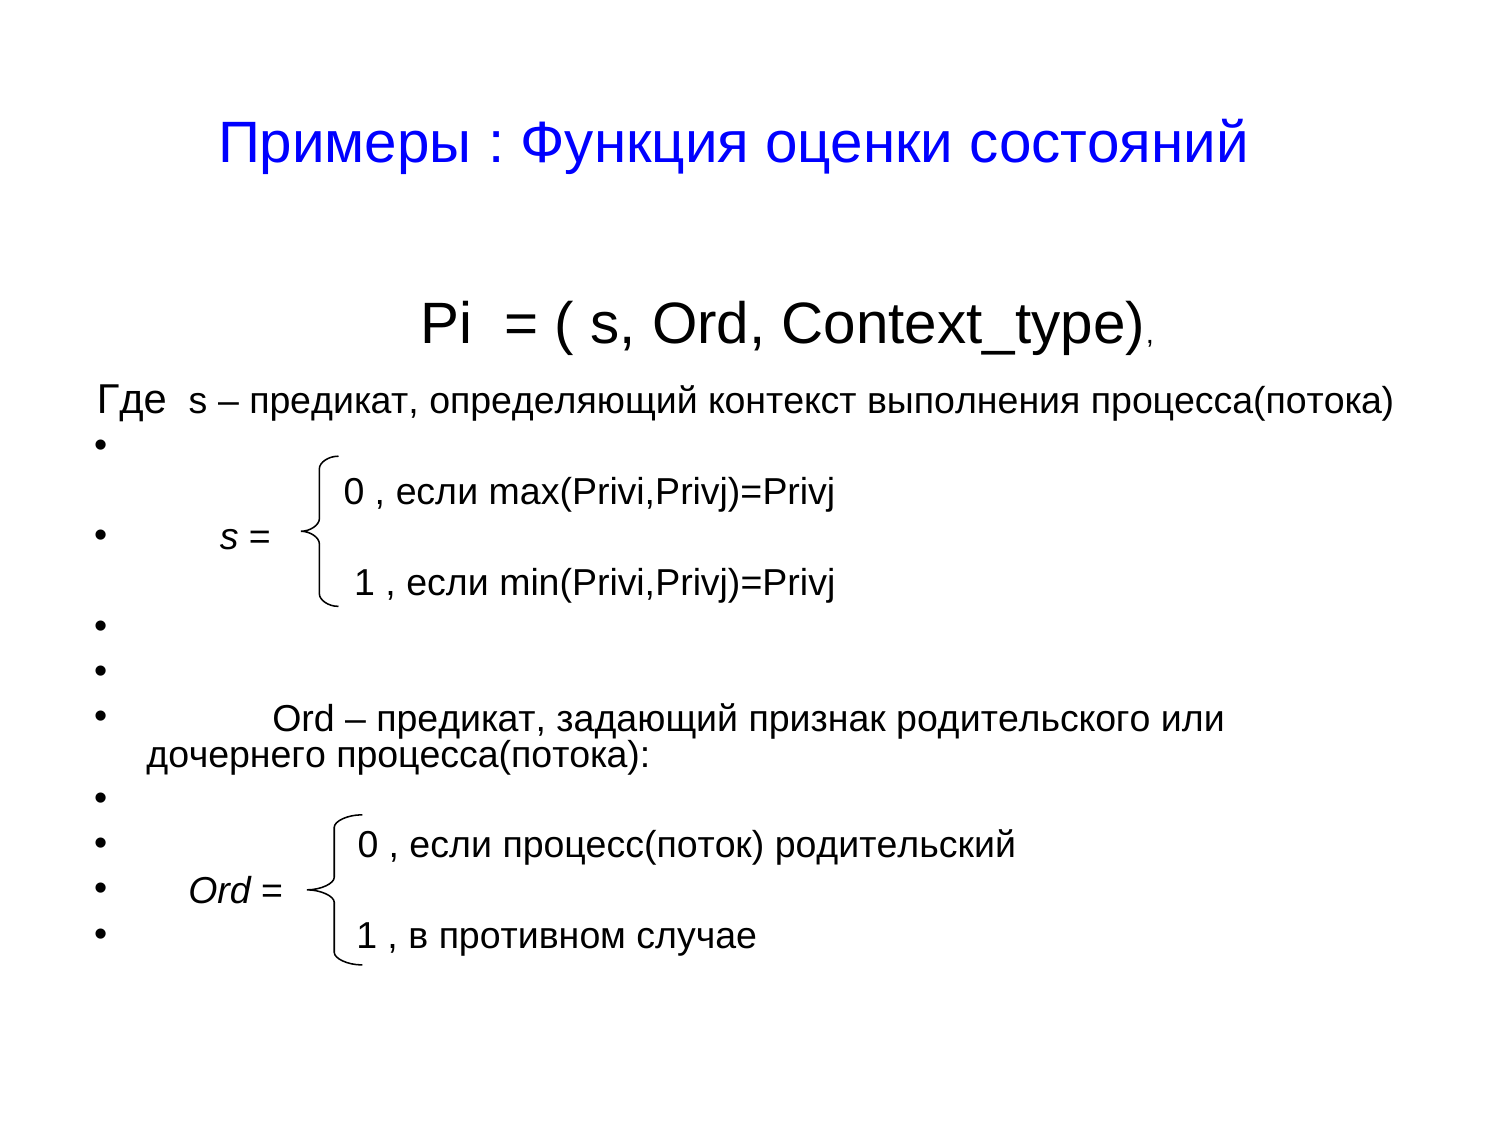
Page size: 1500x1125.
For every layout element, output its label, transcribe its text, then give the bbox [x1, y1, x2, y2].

text_box Примеры : Функция оценки состояний [75, 41, 1426, 237]
text_box Pi = ( s, Ord, Сontext_type), Где s – предикат, определяющий контекст выполнения процесса(потока)‏ 0 , если max(Privi,Privj)=‏Privj s = 1 , если min(Privi,Privj)‏=Privj Ord – предикат, задающий признак родительского или дочернего процесса(потока): 0 , если процесс(поток) родительский Ord = 1 , в противном случае [76, 290, 1427, 1034]
